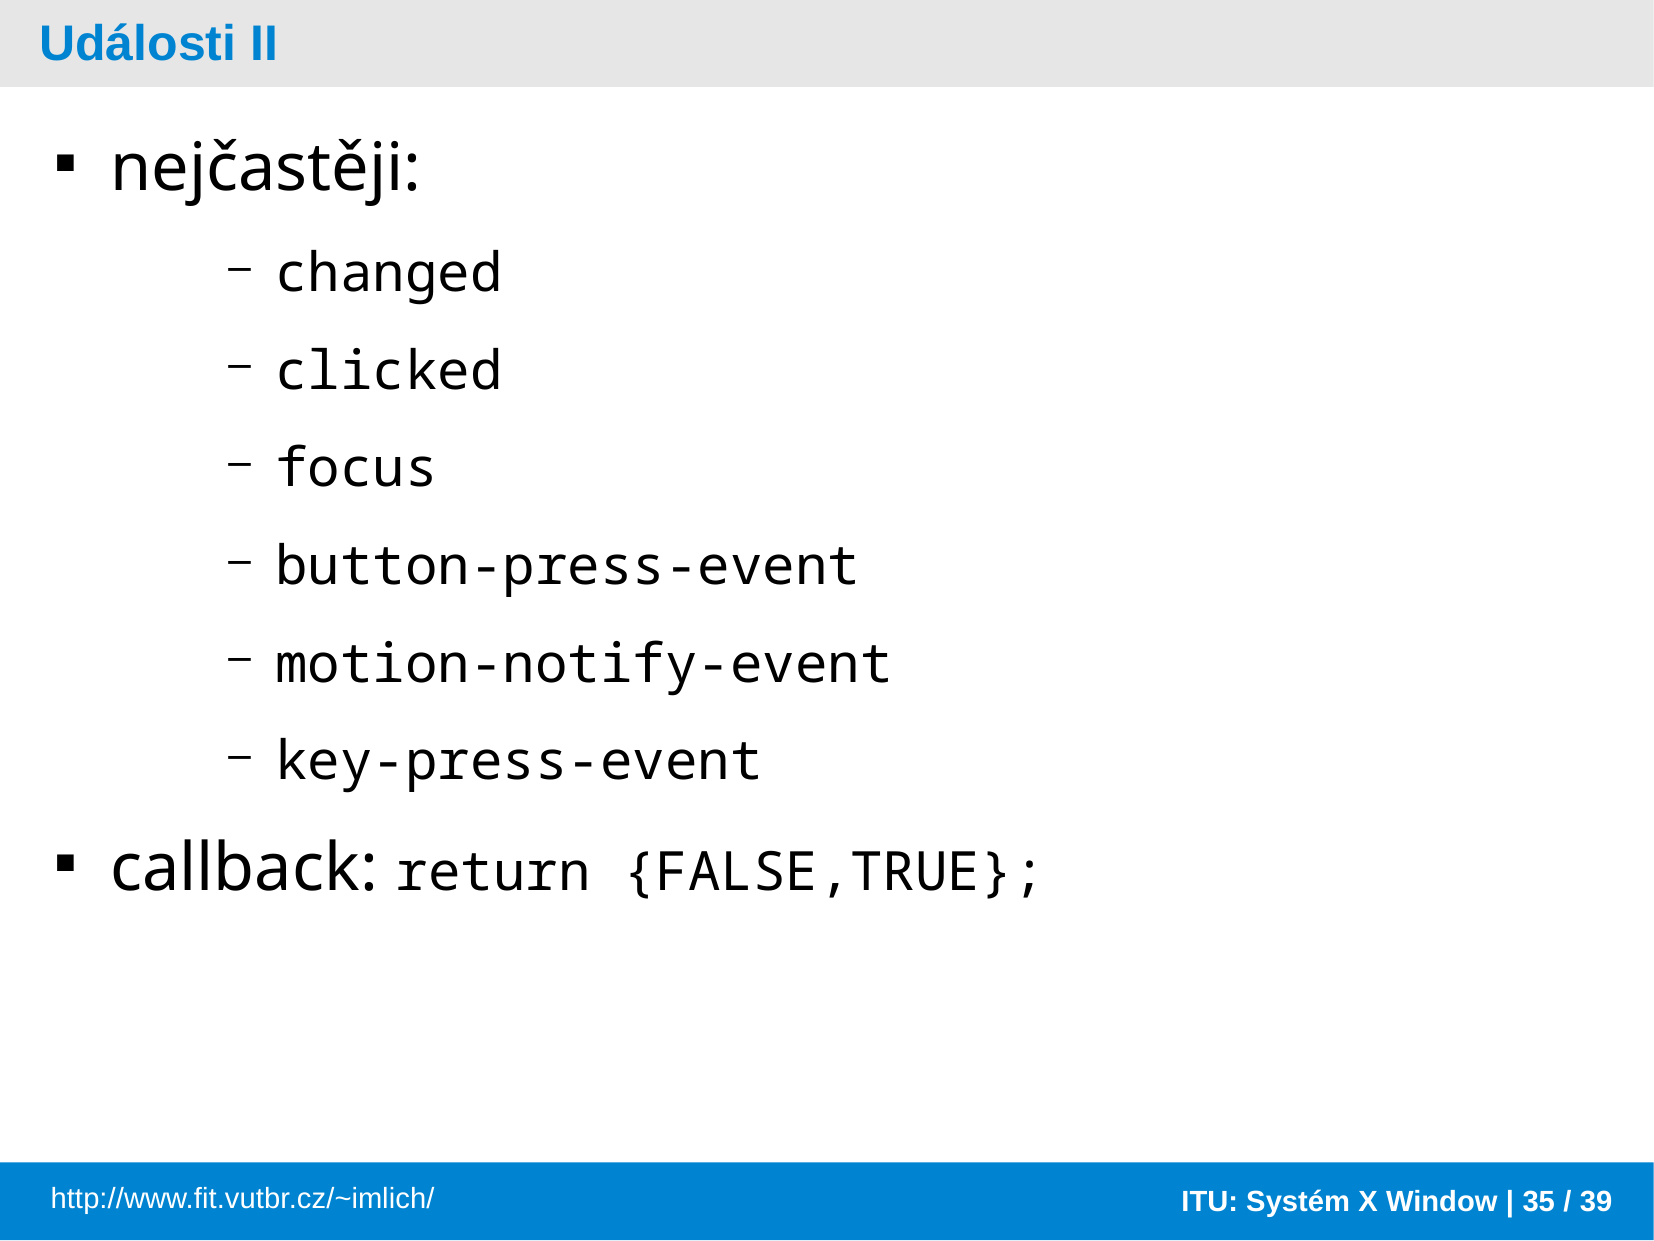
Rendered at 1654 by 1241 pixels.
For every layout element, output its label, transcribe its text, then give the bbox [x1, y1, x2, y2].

title Události II [39, 5, 1615, 81]
list nejčastěji: changed clicked focus button-press-event motion-notify-event key-press-event callback: return {FALSE,TRUE}; [39, 119, 1615, 839]
